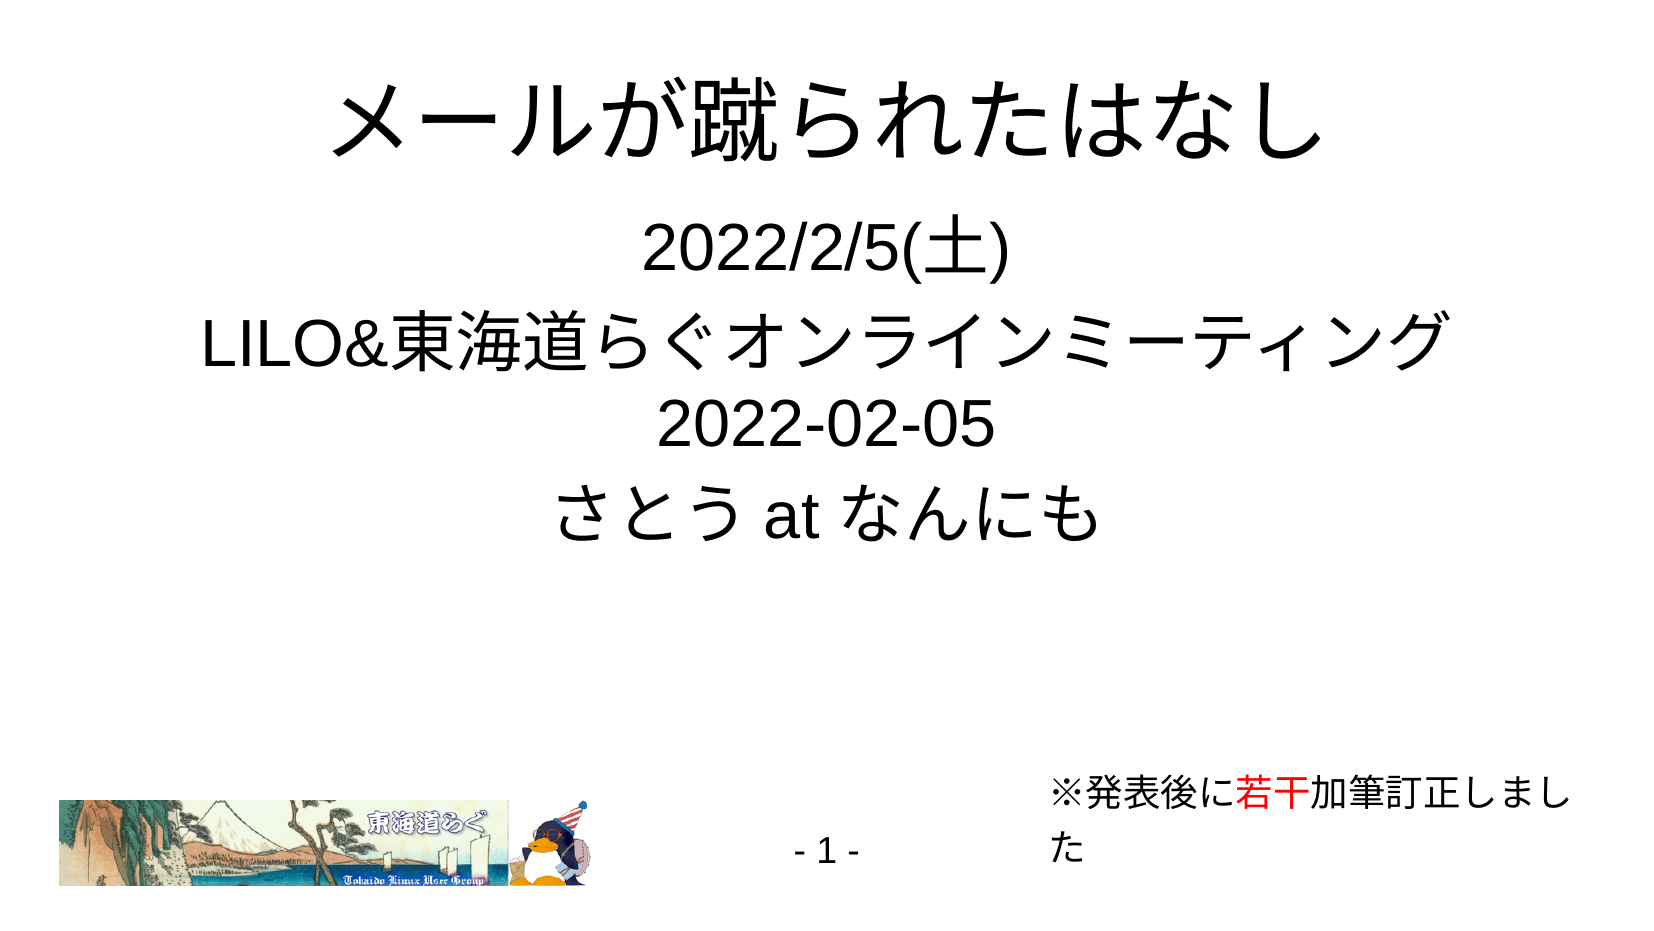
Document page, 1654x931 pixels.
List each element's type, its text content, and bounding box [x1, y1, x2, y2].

text_box ※発表後に若干加筆訂正しました [1033, 755, 1625, 846]
subtitle 2022/2/5(土) LILO&東海道らぐオンラインミーティング 2022-02-05 さとう at なんにも [82, 217, 1571, 758]
title メールが蹴られたはなし [82, 37, 1571, 193]
text_box - <番号> - [703, 815, 950, 886]
picture [59, 800, 591, 886]
